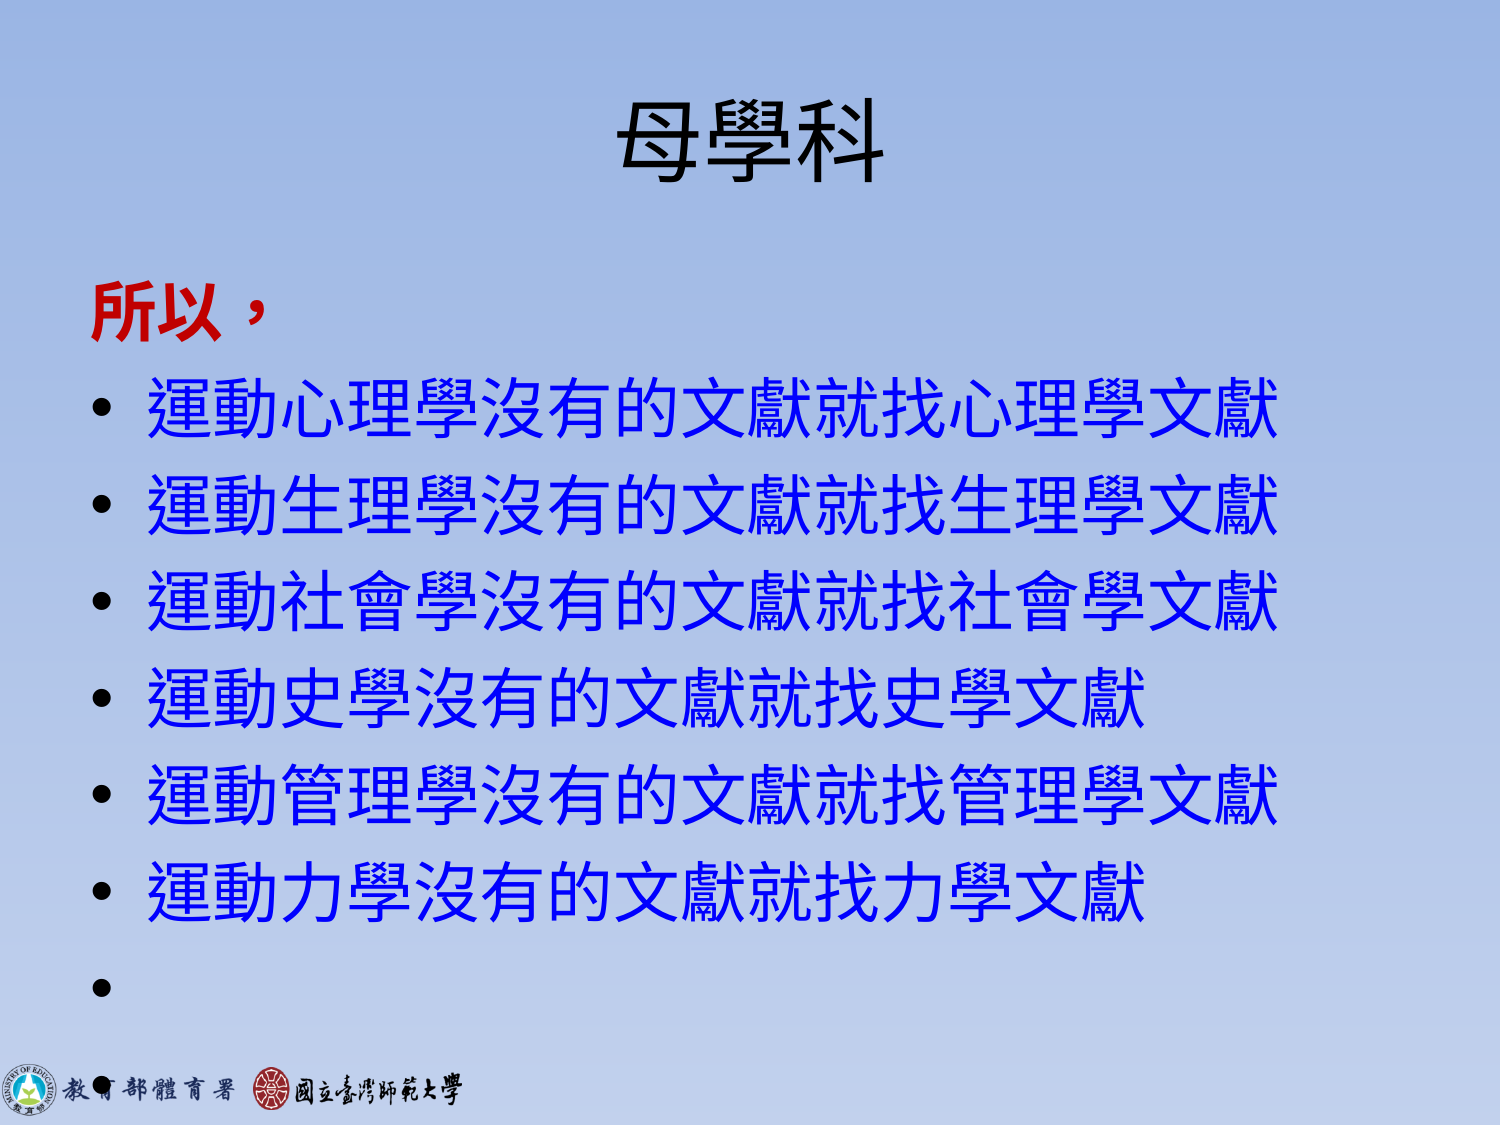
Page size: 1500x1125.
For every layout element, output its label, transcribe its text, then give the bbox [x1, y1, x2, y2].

list 所以， 運動心理學沒有的文獻就找心理學文獻 運動生理學沒有的文獻就找生理學文獻 運動社會學沒有的文獻就找社會學文獻 運動史學沒有的文獻就找史學文獻 運動管理學沒有的文獻就找管理學文獻 運動力學沒有的文獻就找力學文獻 [75, 262, 1426, 1005]
title 母學科 [75, 45, 1426, 233]
